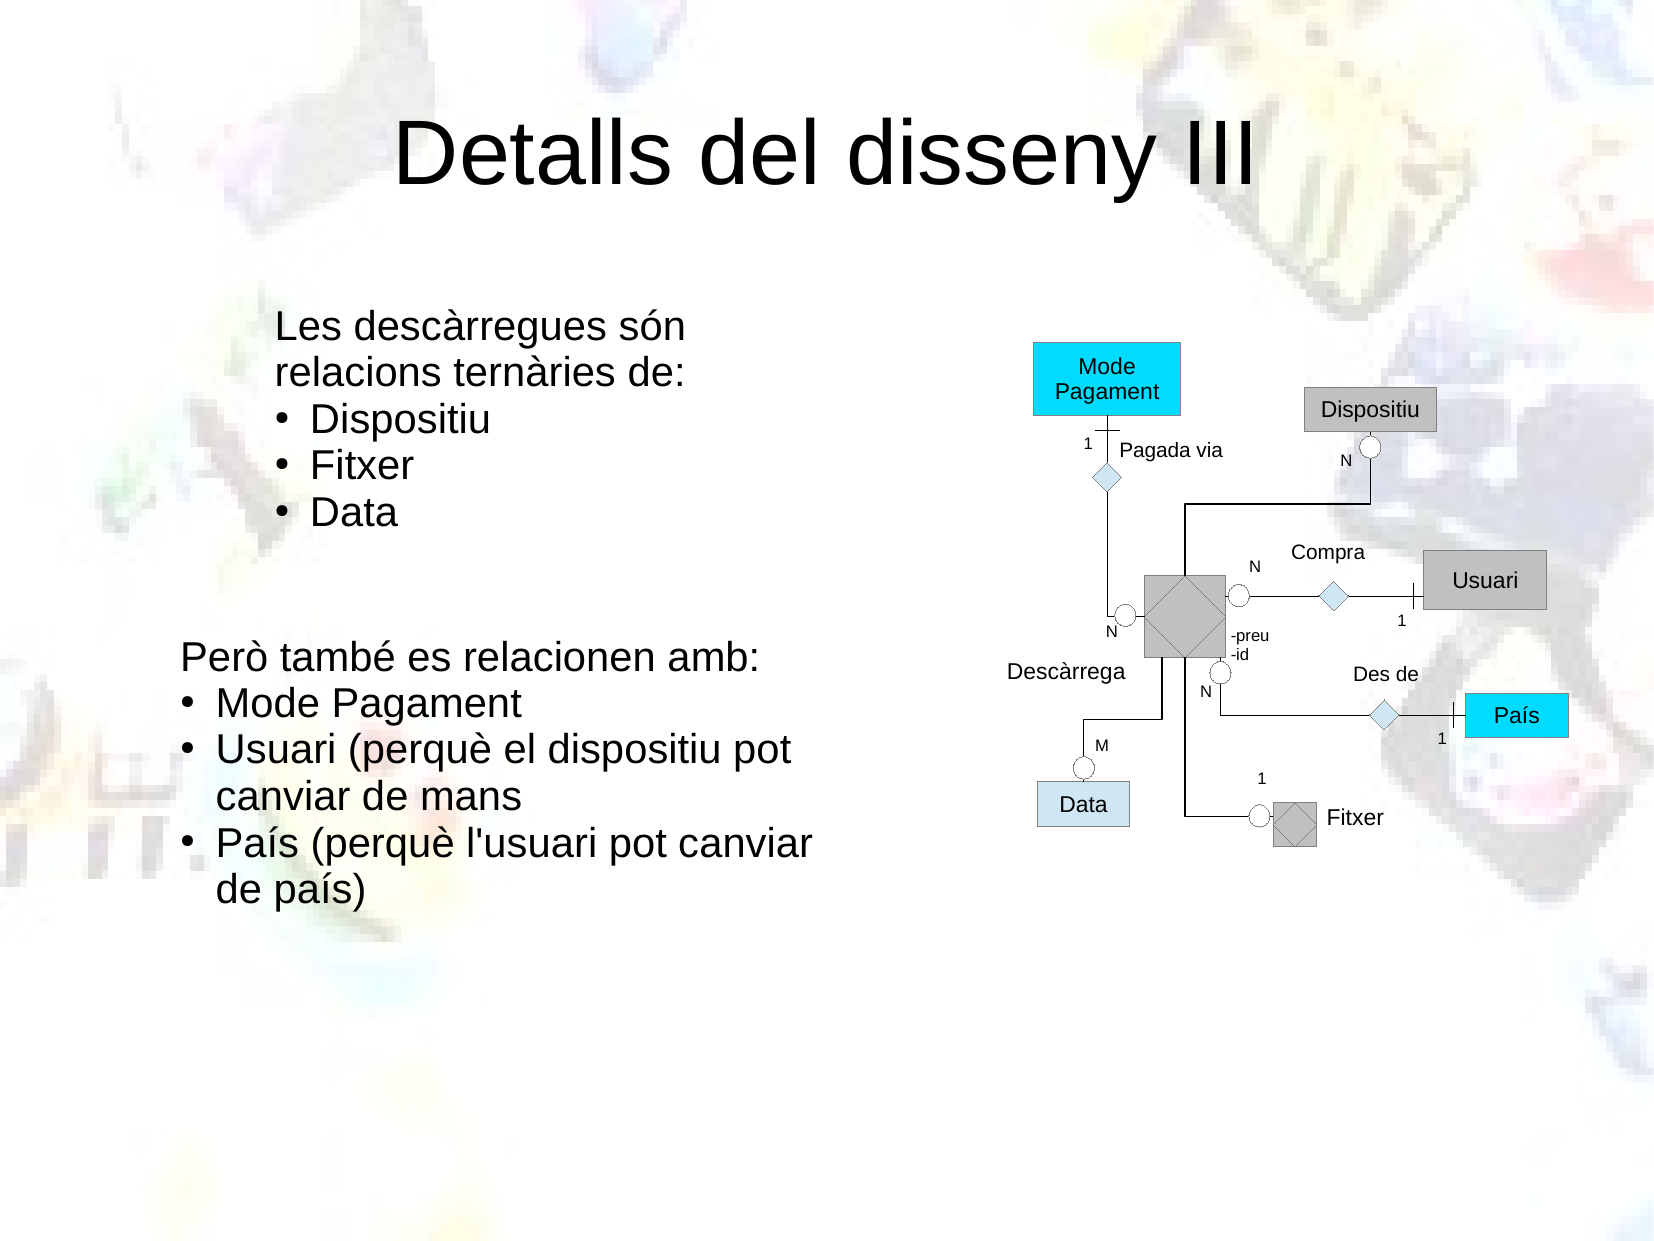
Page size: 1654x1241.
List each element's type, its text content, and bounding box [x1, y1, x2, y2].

text_box Però també es relacionen amb: Mode Pagament Usuari (perquè el dispositiu pot canviar de mans País (perquè l'usuari pot canviar de país) [165, 625, 863, 922]
text_box Fitxer [1311, 796, 1420, 848]
text_box -preu -id [1216, 619, 1302, 684]
text_box 1 [1072, 427, 1099, 471]
text_box Pagada via [1104, 431, 1287, 479]
text_box Des de [1338, 654, 1457, 702]
text_box [1114, 604, 1136, 627]
text_box Compra [1276, 533, 1410, 587]
text_box Les descàrregues són relacions ternàries de: Dispositiu Fitxer Data [259, 295, 745, 544]
text_box Usuari [1423, 550, 1547, 610]
text_box N [1325, 444, 1368, 501]
text_box 1 [1422, 722, 1465, 764]
text_box N [1234, 549, 1268, 594]
text_box [1228, 585, 1250, 607]
text_box Data [1037, 781, 1130, 827]
text_box País [1465, 693, 1569, 738]
text_box [1360, 435, 1381, 459]
text_box Dispositiu [1304, 387, 1437, 432]
text_box N [1091, 615, 1124, 660]
text_box [1318, 581, 1349, 611]
text_box [1144, 575, 1226, 658]
text_box [1092, 465, 1120, 492]
text_box Mode Pagament [1033, 342, 1181, 416]
text_box N [1185, 674, 1219, 723]
text_box [1209, 661, 1232, 684]
text_box [1369, 702, 1399, 730]
text_box [1273, 802, 1317, 847]
text_box Descàrrega [992, 651, 1177, 702]
text_box M [1080, 728, 1114, 774]
title Detalls del disseny III [82, 49, 1571, 257]
picture [0, 0, 1654, 1241]
text_box 1 [1382, 603, 1425, 646]
text_box [1248, 804, 1270, 828]
text_box 1 [1244, 761, 1273, 804]
text_box [1073, 757, 1093, 780]
